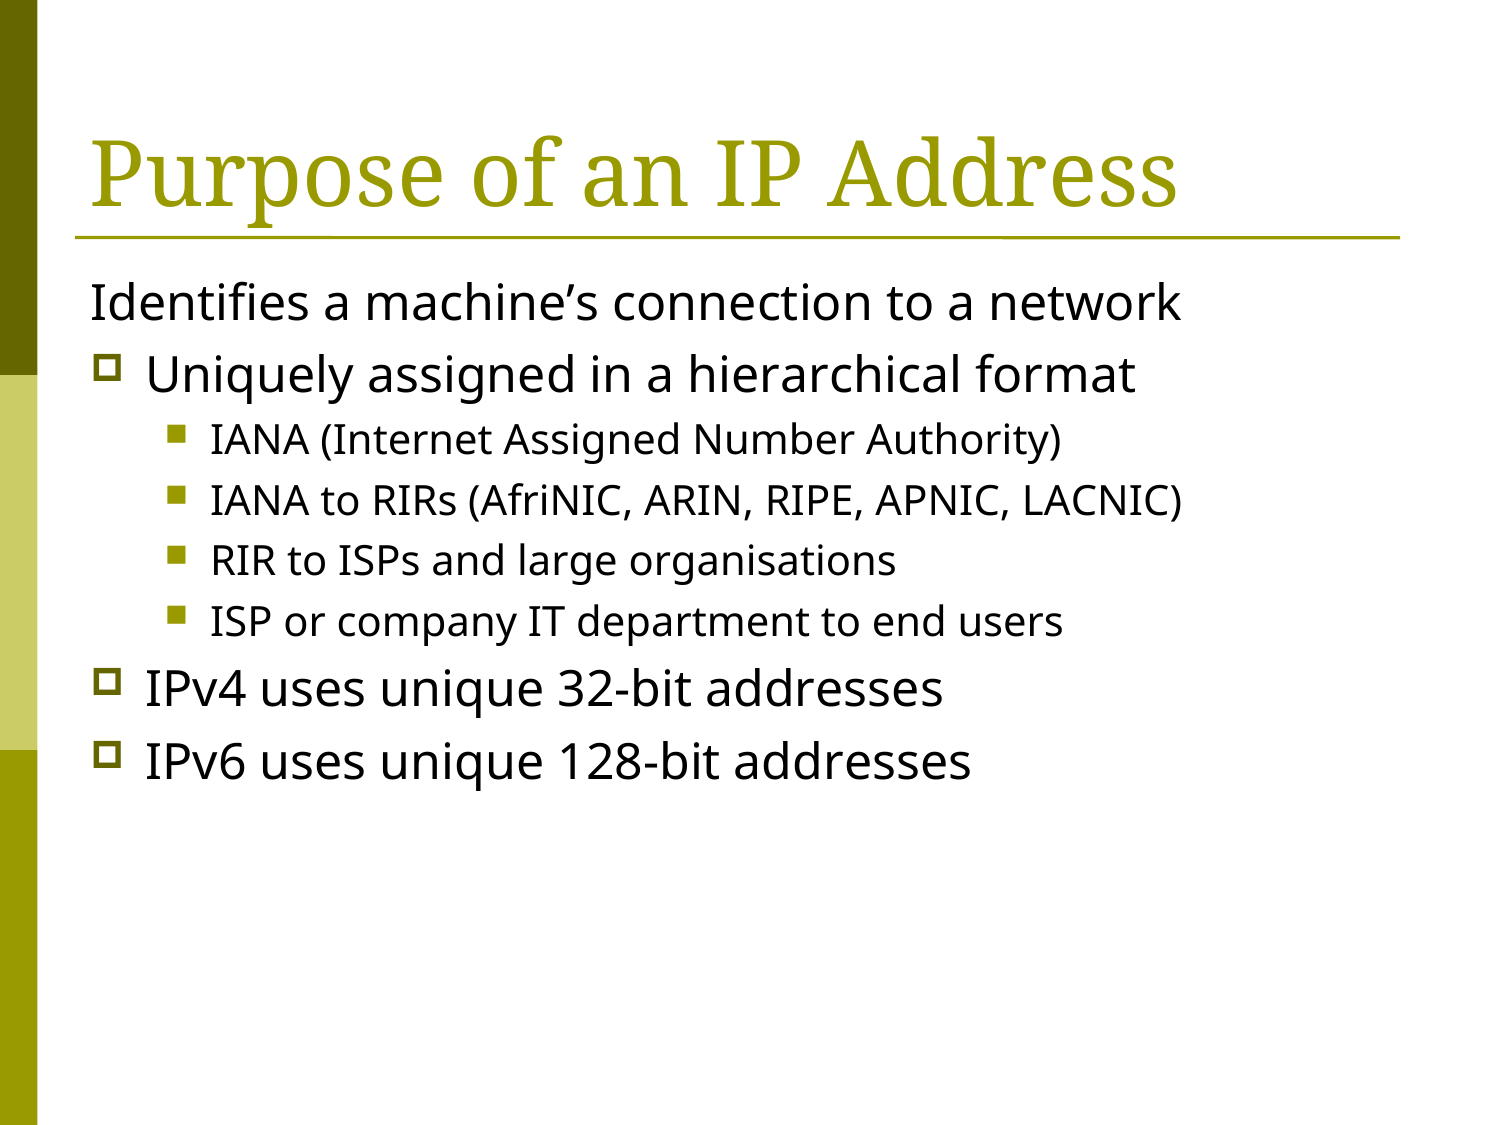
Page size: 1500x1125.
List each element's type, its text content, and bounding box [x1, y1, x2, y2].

list Identifies a machine’s connection to a network Uniquely assigned in a hierarchical format IANA (Internet Assigned Number Authority) IANA to RIRs (AfriNIC, ARIN, RIPE, APNIC, LACNIC)‏ RIR to ISPs and large organisations ISP or company IT department to end users IPv4 uses unique 32-bit addresses IPv6 uses unique 128-bit addresses [75, 262, 1426, 1006]
title Purpose of an IP Address [75, 45, 1426, 233]
